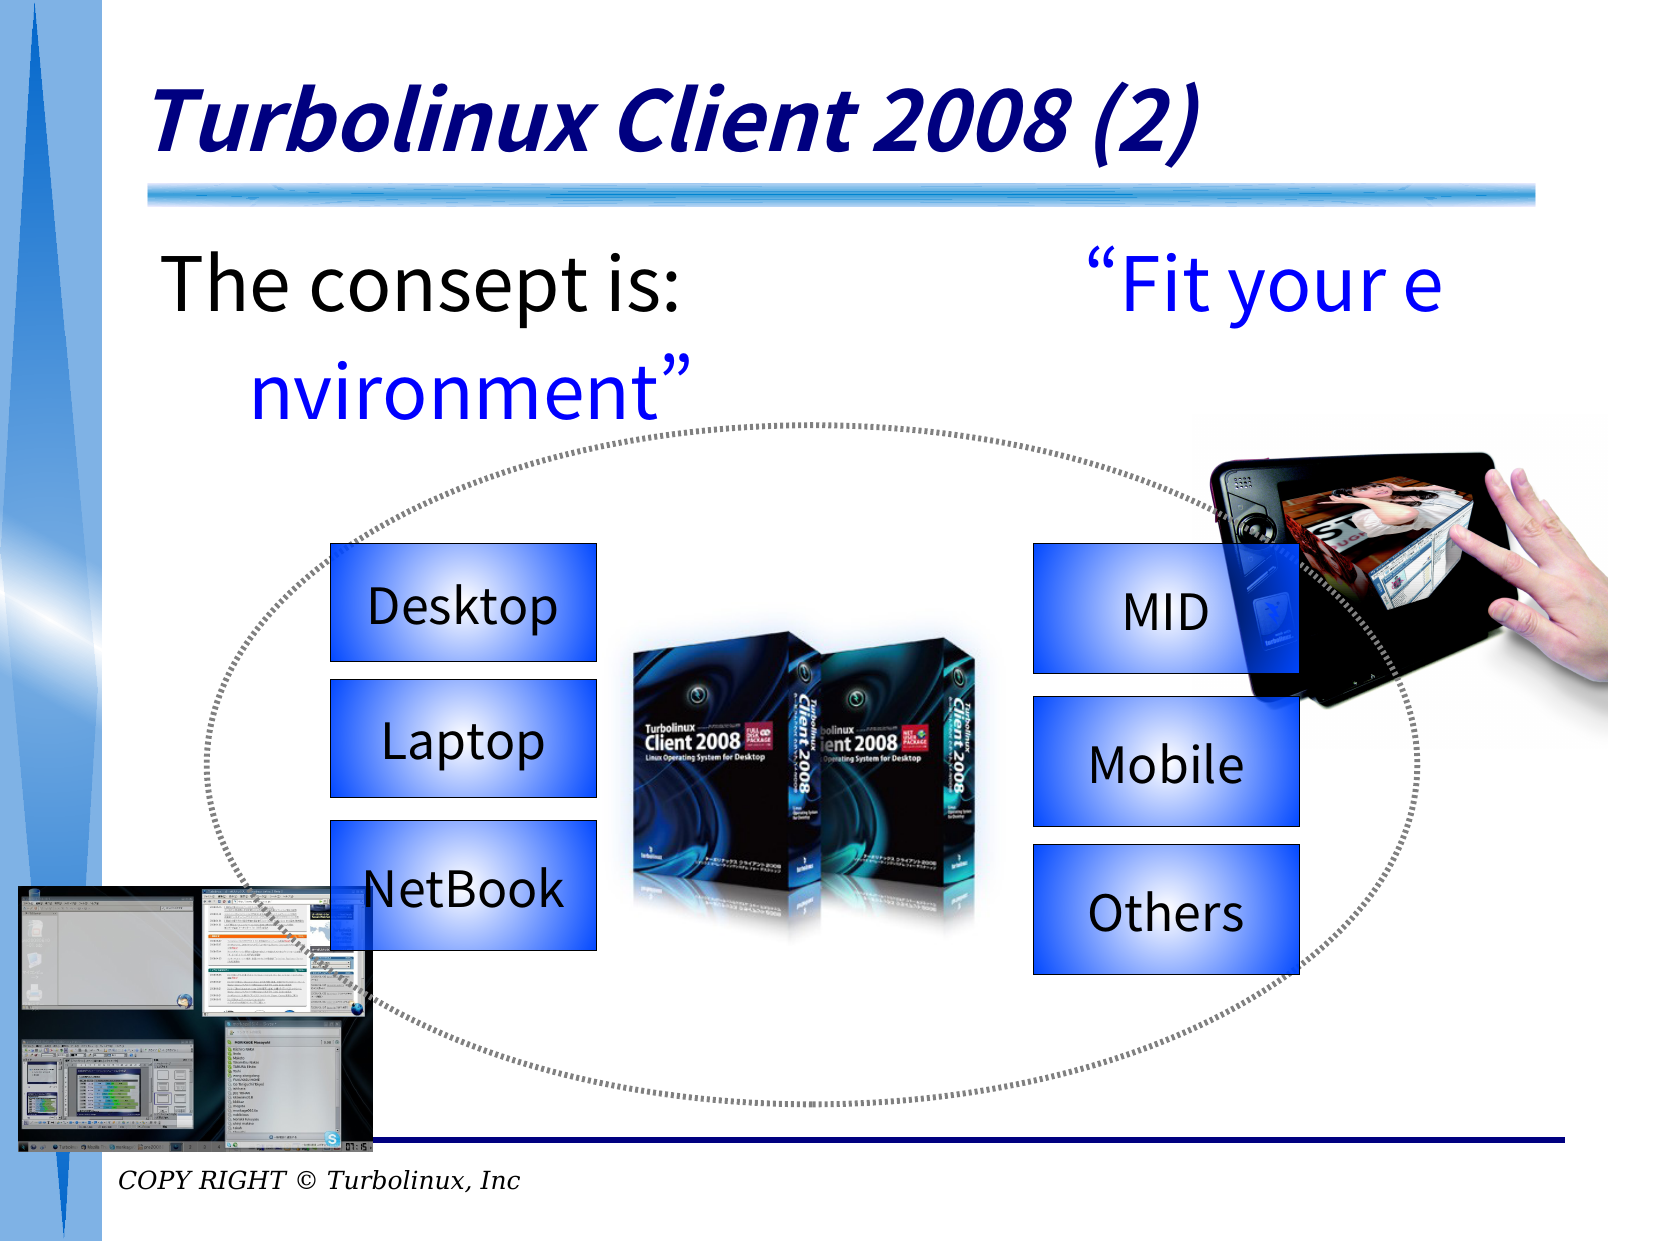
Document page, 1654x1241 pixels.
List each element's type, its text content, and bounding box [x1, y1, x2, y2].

text_box Others [1033, 844, 1300, 975]
picture [1192, 414, 1608, 750]
text_box The consept is: “Fit your environment” [159, 224, 1477, 443]
text_box NetBook [330, 820, 597, 951]
picture [602, 602, 1006, 946]
text_box Mobile [1033, 696, 1300, 827]
text_box Desktop [330, 543, 597, 662]
title Turbolinux Client 2008 (2) [138, 69, 1527, 162]
text_box Laptop [330, 679, 597, 798]
text_box MID [1033, 543, 1300, 674]
picture [18, 886, 373, 1152]
